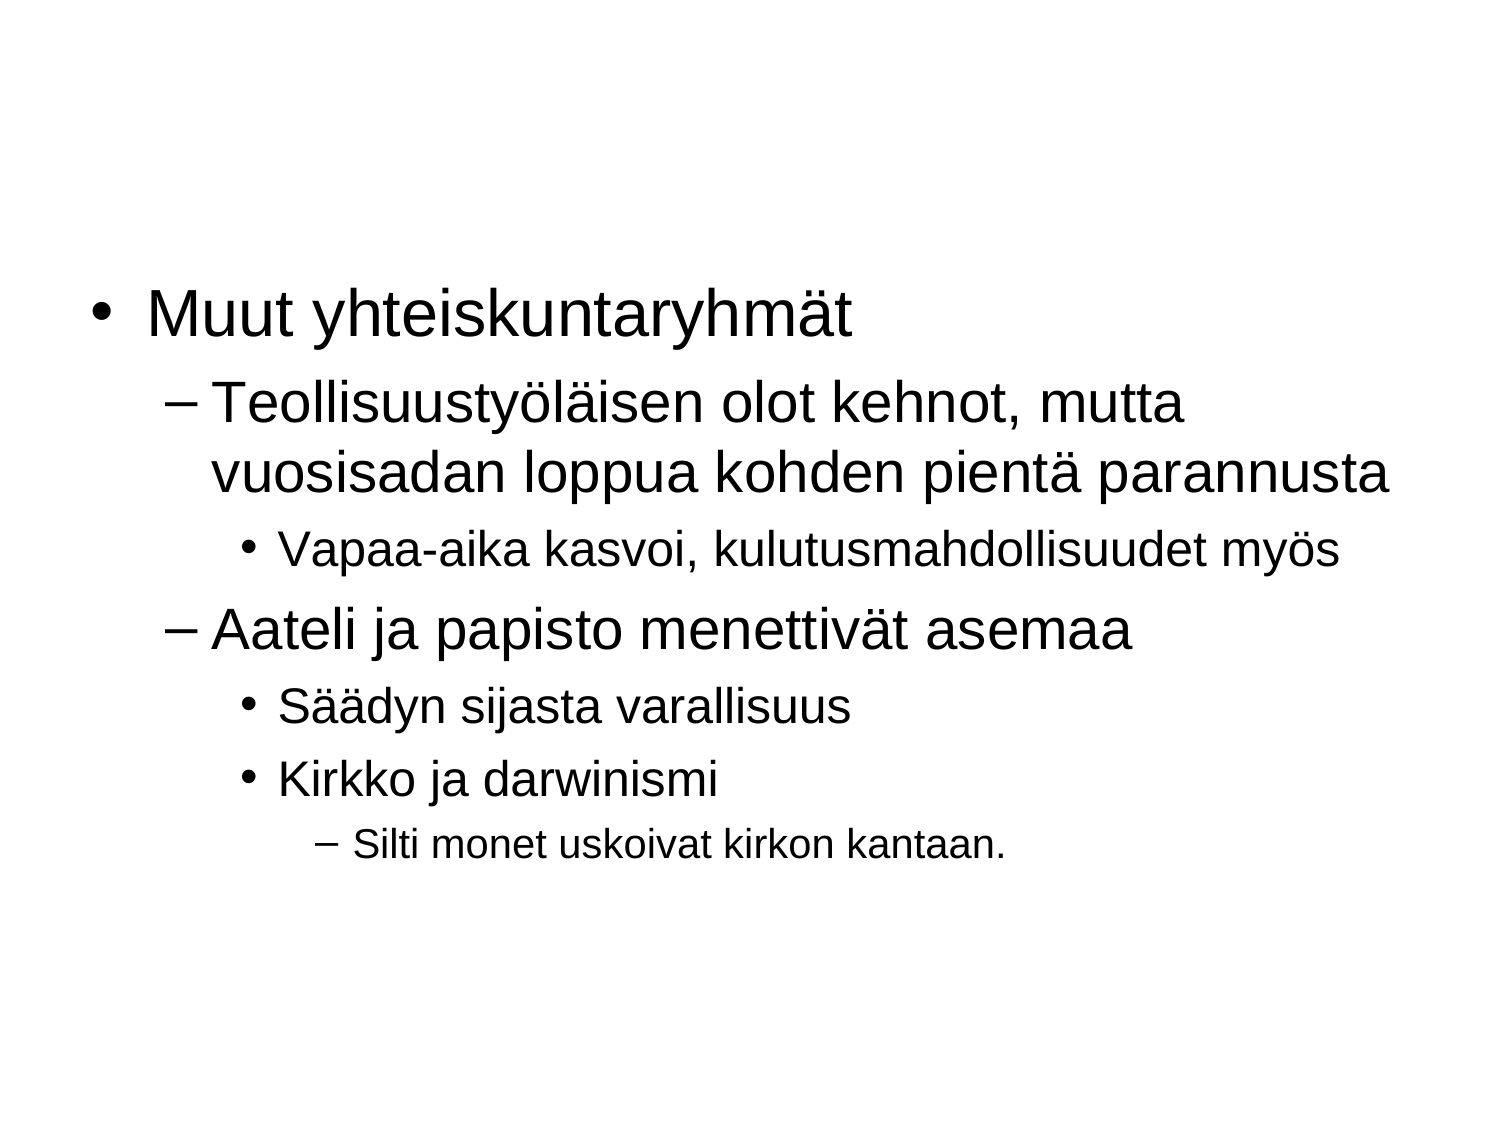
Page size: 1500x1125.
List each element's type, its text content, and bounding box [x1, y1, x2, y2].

list Muut yhteiskuntaryhmät Teollisuustyöläisen olot kehnot, mutta vuosisadan loppua kohden pientä parannusta Vapaa-aika kasvoi, kulutusmahdollisuudet myös Aateli ja papisto menettivät asemaa Säädyn sijasta varallisuus Kirkko ja darwinismi Silti monet uskoivat kirkon kantaan. [75, 262, 1426, 1005]
